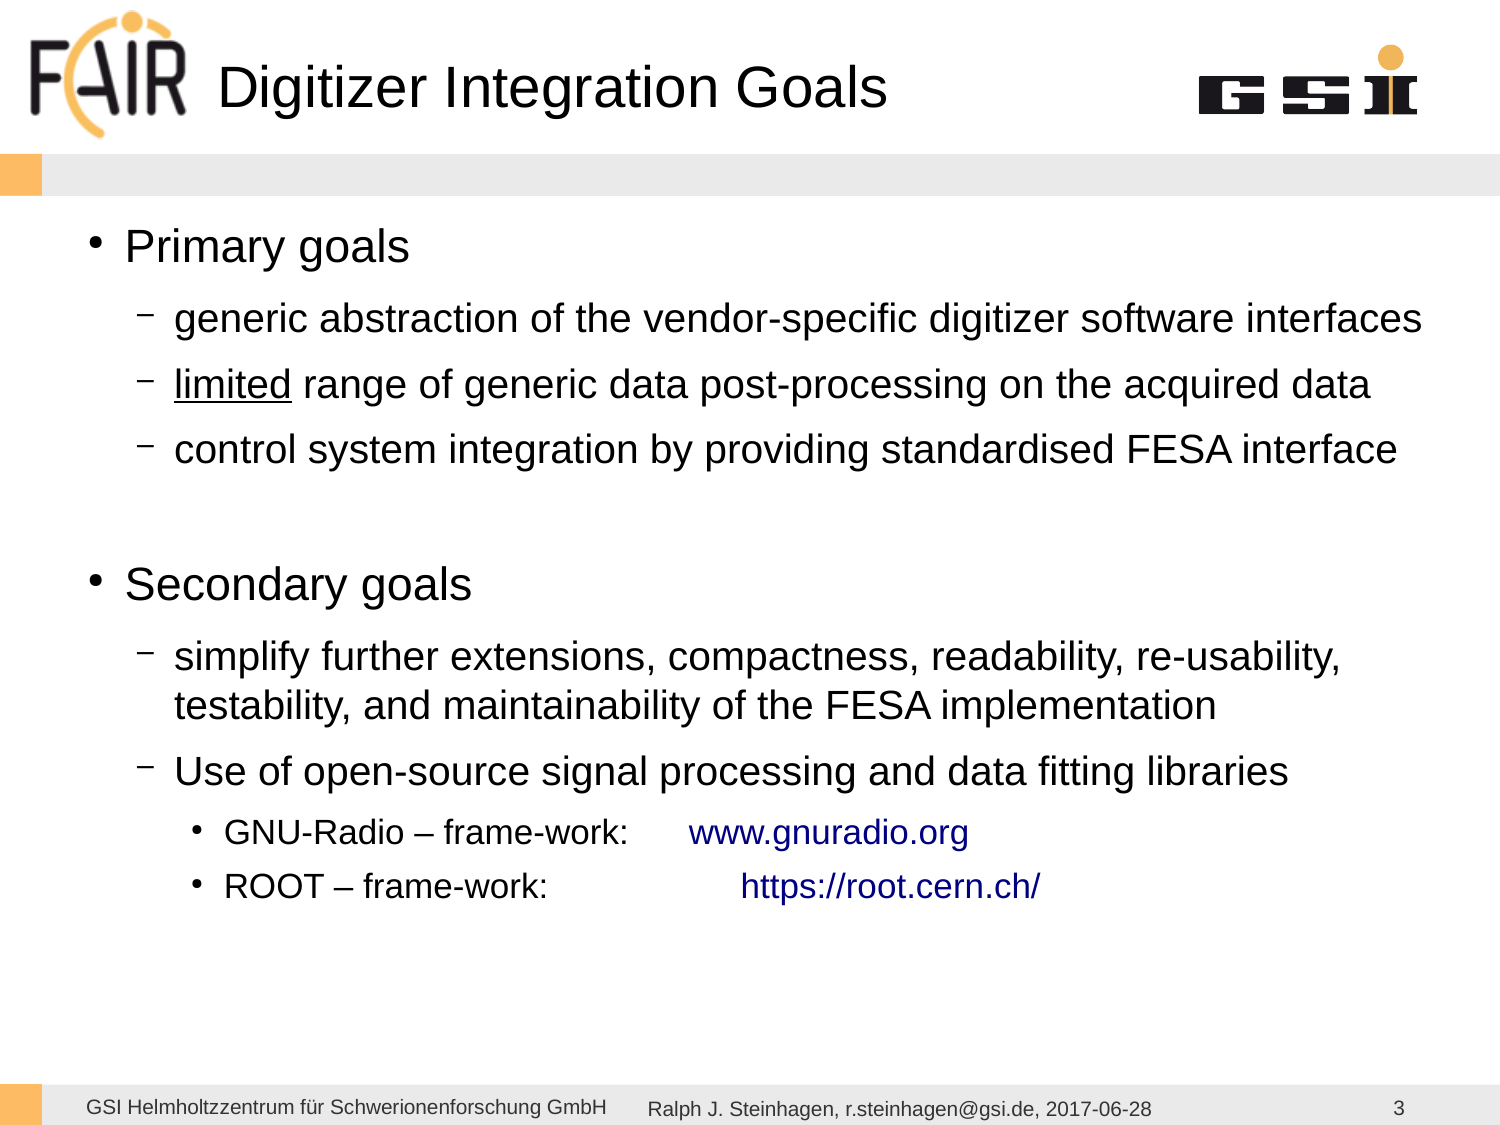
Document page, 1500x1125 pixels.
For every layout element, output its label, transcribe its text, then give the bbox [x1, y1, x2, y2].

list Primary goals generic abstraction of the vendor-specific digitizer software interfaces limited range of generic data post-processing on the acquired data control system integration by providing standardised FESA interface Secondary goals simplify further extensions, compactness, readability, re-usability, testability, and maintainability of the FESA implementation Use of open-source signal processing and data fitting libraries GNU-Radio – frame-work: www.gnuradio.org ROOT – frame-work: https://root.cern.ch/ [75, 215, 1425, 1055]
picture [1197, 42, 1419, 117]
picture [30, 9, 187, 141]
title Digitizer Integration Goals [217, 20, 1180, 147]
